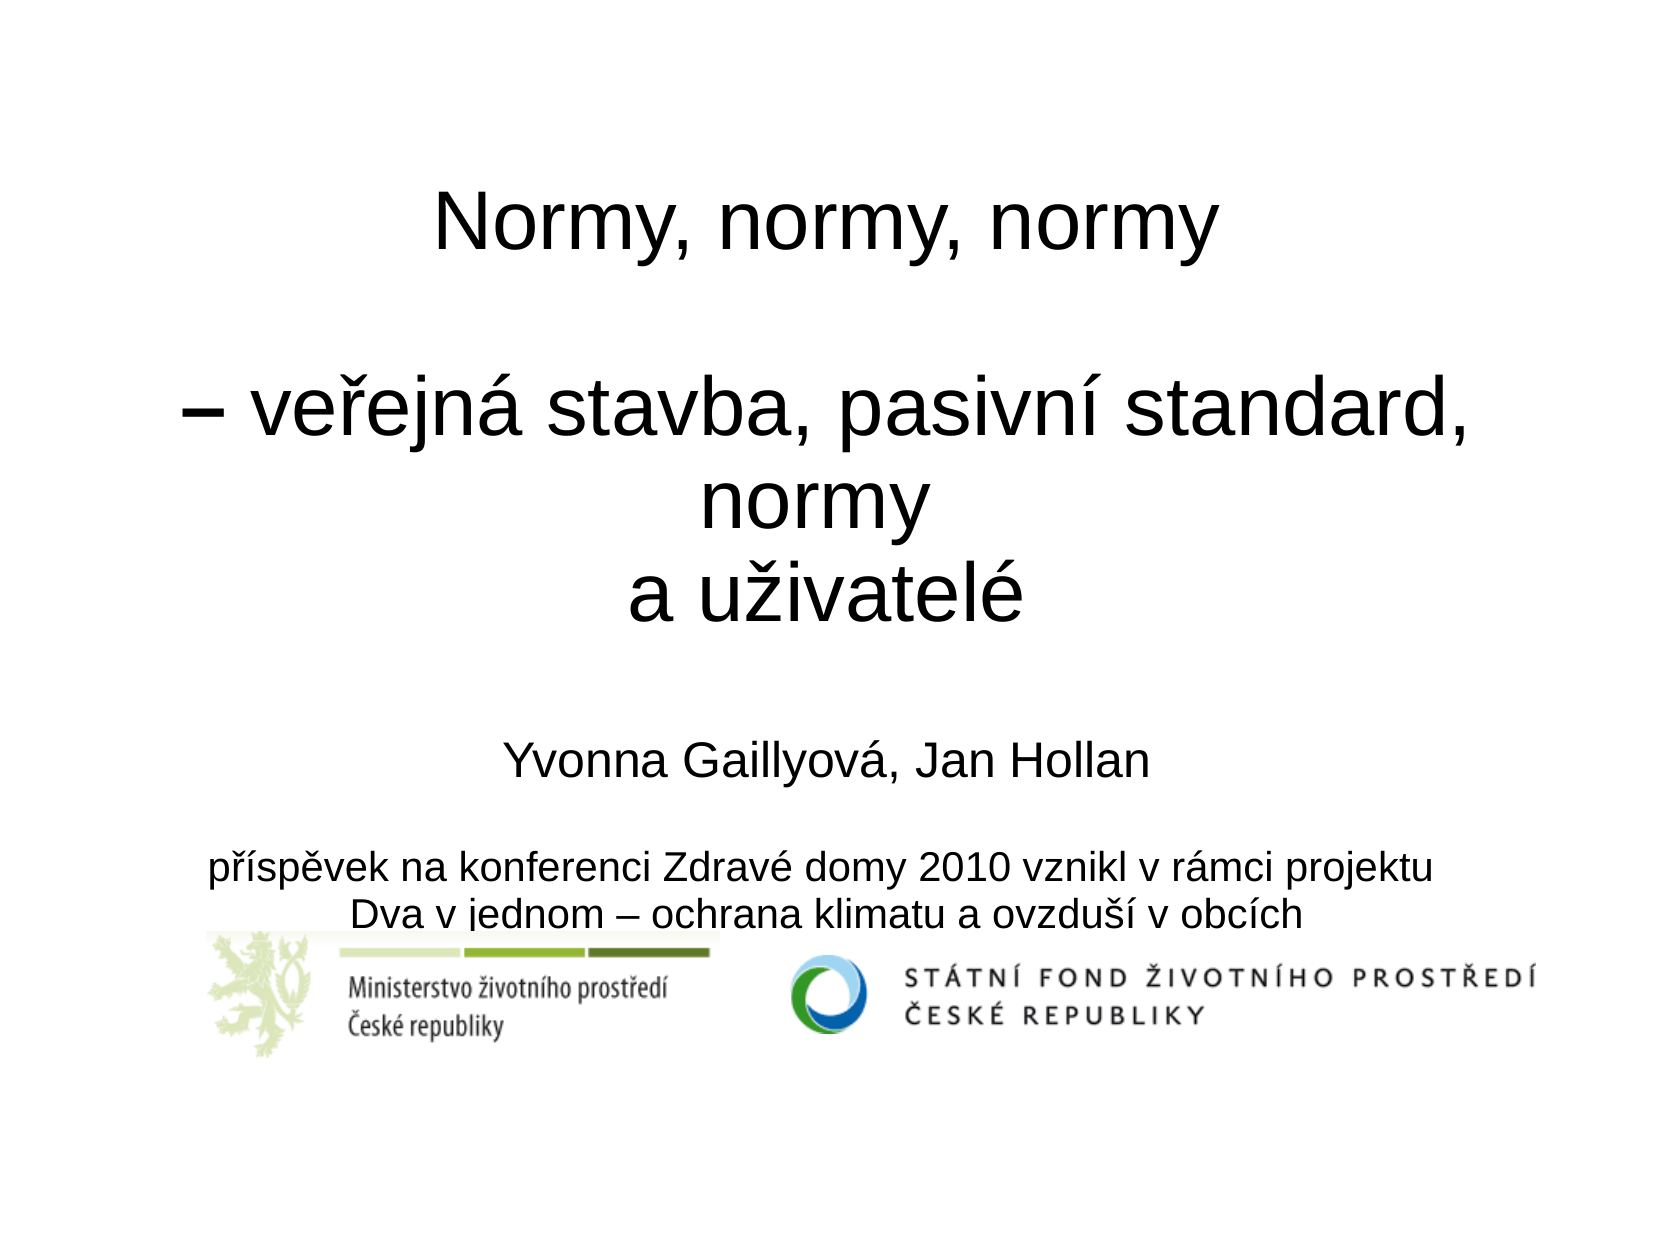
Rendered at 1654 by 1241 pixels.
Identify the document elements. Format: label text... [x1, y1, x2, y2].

picture [790, 955, 1536, 1034]
subtitle Normy, normy, normy – veřejná stavba, pasivní standard, normy a uživatelé Yvonna Gaillyová, Jan Hollan příspěvek na konferenci Zdravé domy 2010 vznikl v rámci projektu Dva v jednom – ochrana klimatu a ovzduší v obcích [82, 56, 1571, 1102]
picture [206, 931, 720, 1093]
